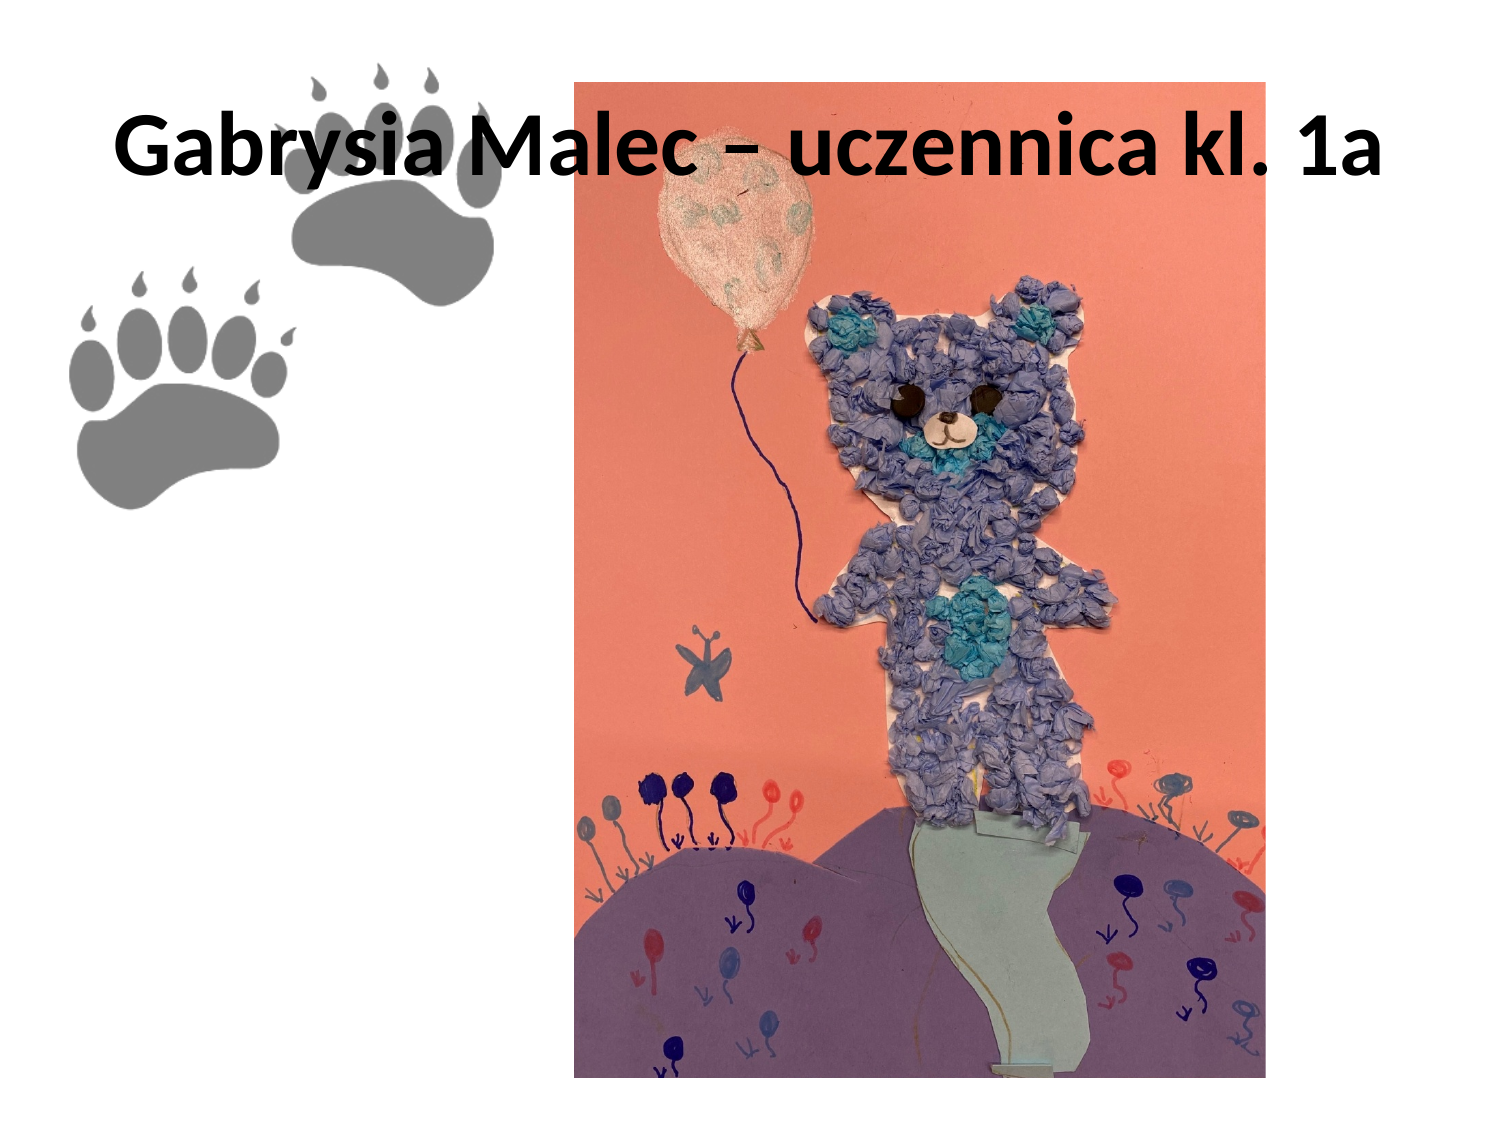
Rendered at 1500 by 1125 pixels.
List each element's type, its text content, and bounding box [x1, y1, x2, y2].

picture [574, 233, 1266, 1078]
title Gabrysia Malec – uczennica kl. 1a [75, 45, 1426, 233]
picture [58, 46, 516, 521]
